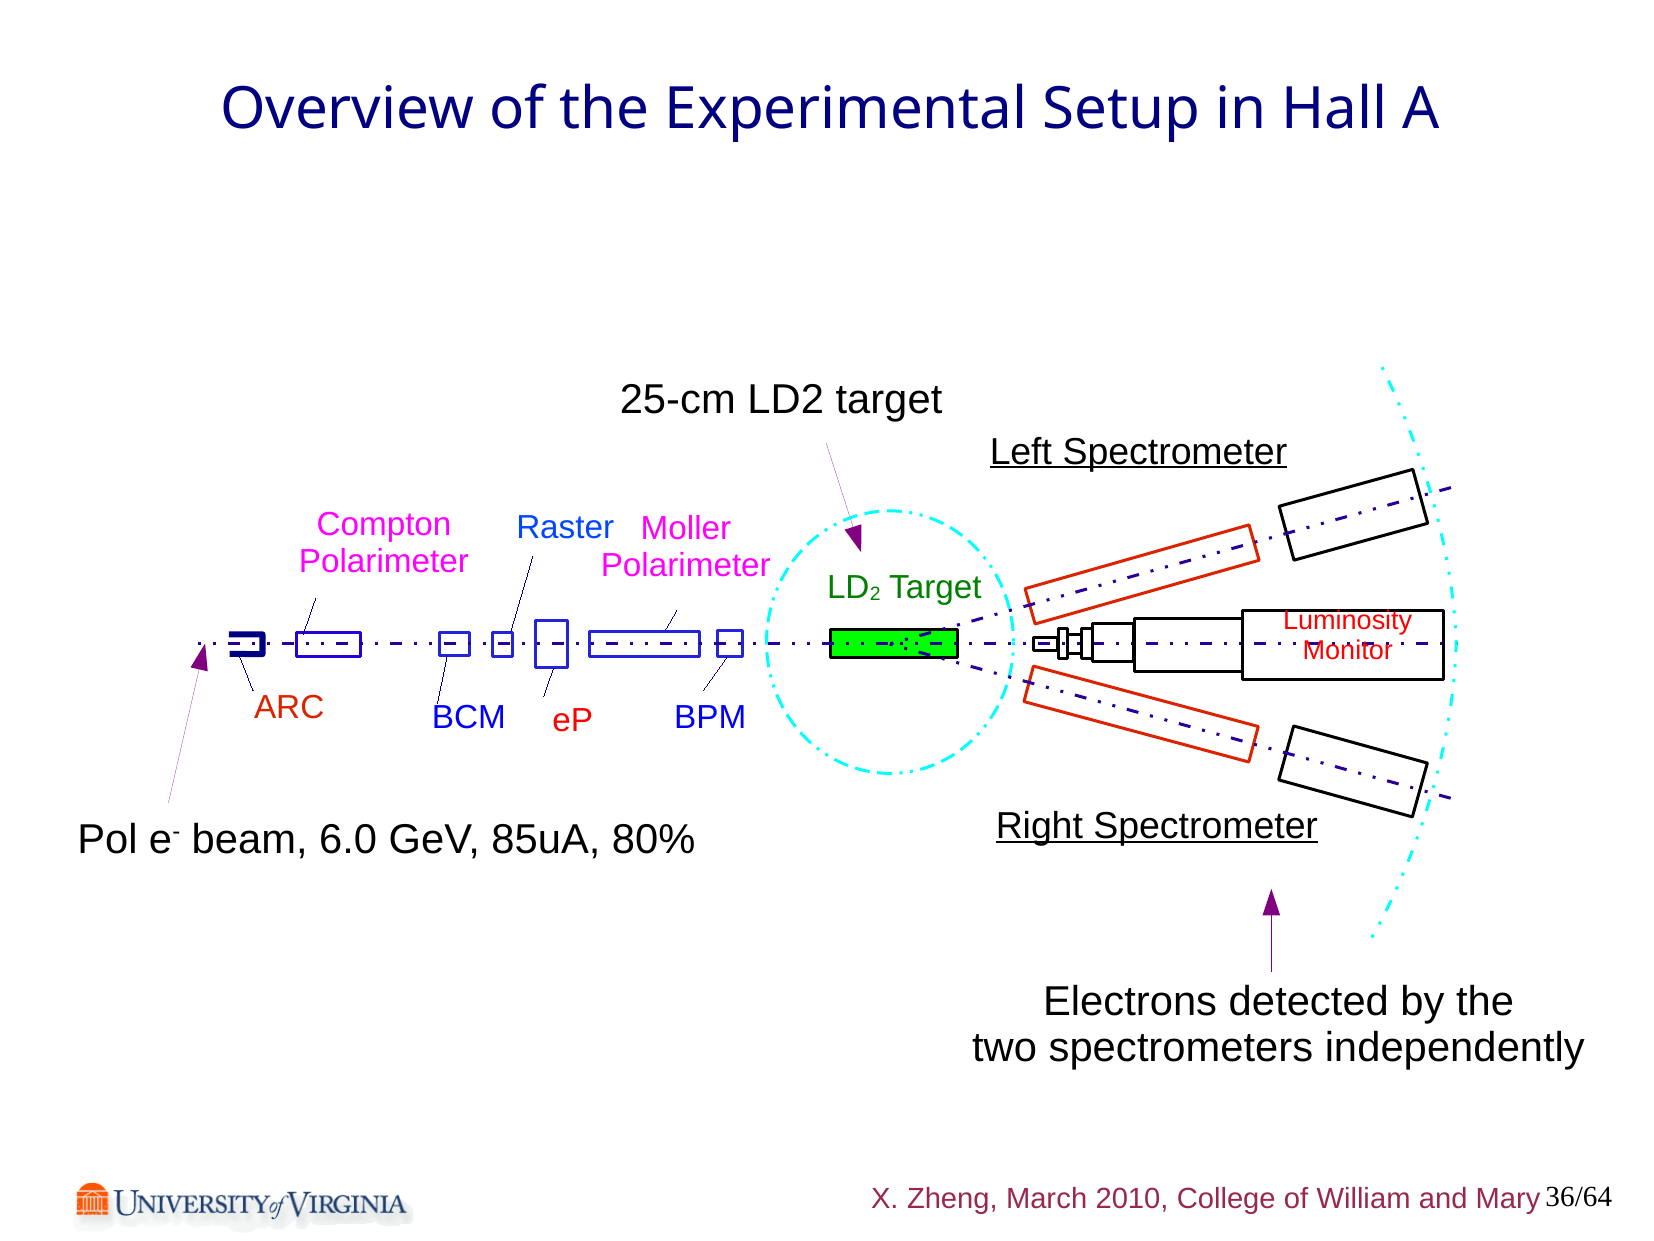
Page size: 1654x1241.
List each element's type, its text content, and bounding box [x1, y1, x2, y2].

text_box 25-cm LD2 target [605, 368, 971, 446]
text_box Right Spectrometer [981, 797, 1333, 868]
text_box BCM [417, 691, 521, 756]
text_box Luminosity Monitor [1268, 597, 1463, 693]
picture [53, 1165, 427, 1241]
text_box Pol e- beam, 6.0 GeV, 85uA, 80% [62, 808, 751, 956]
text_box LD2 Target [812, 560, 998, 636]
text_box BPM [659, 690, 762, 756]
text_box Raster [501, 501, 629, 566]
text_box ARC [252, 687, 326, 740]
text_box Moller Polarimeter [586, 502, 788, 617]
text_box [830, 636, 958, 658]
text_box Compton Polarimeter [284, 498, 484, 613]
text_box eP [537, 693, 608, 759]
text_box Left Spectrometer [975, 422, 1303, 494]
text_box Electrons detected by the two spectrometers independently [957, 970, 1588, 1110]
title Overview of the Experimental Setup in Hall A [218, 54, 1443, 158]
